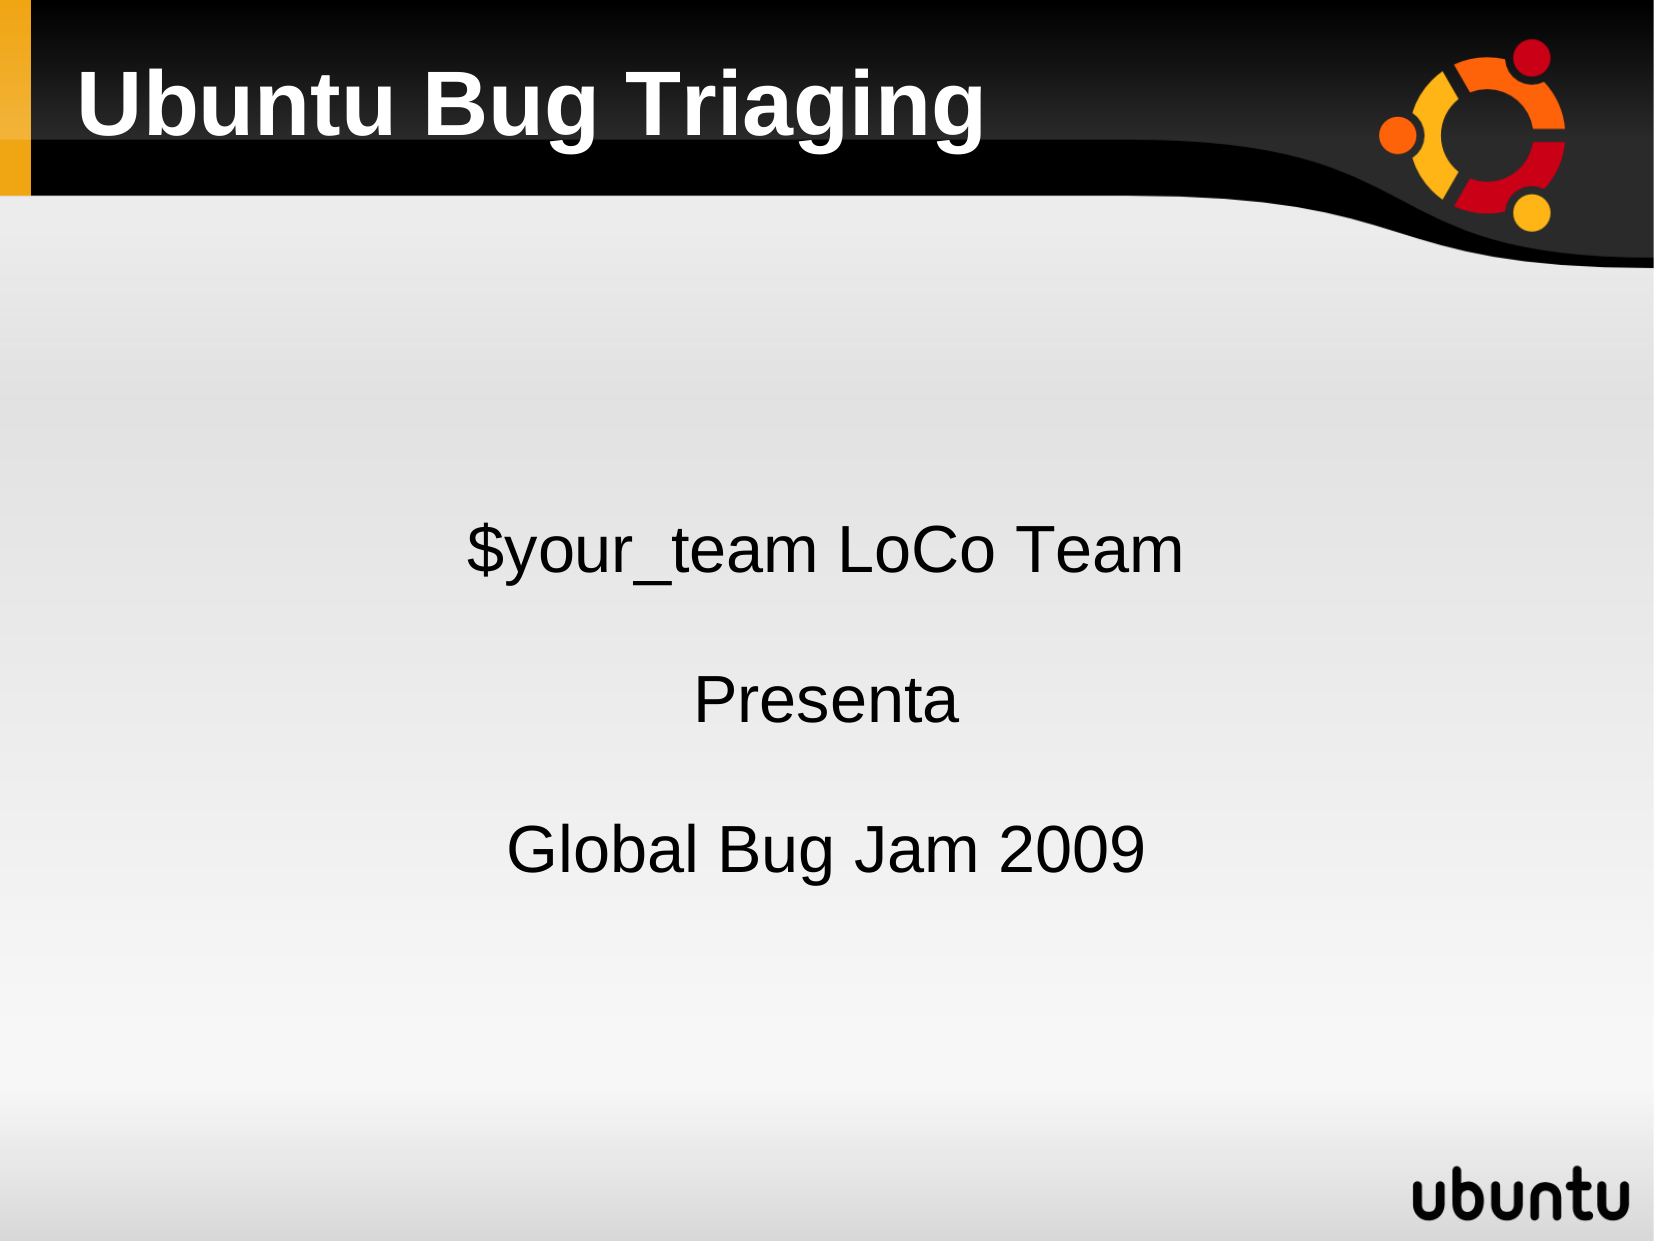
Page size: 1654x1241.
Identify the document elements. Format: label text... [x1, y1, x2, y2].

subtitle $your_team LoCo Team Presenta Global Bug Jam 2009 [82, 290, 1571, 1109]
picture [0, 0, 1654, 1241]
title Ubuntu Bug Triaging [76, 0, 1565, 208]
